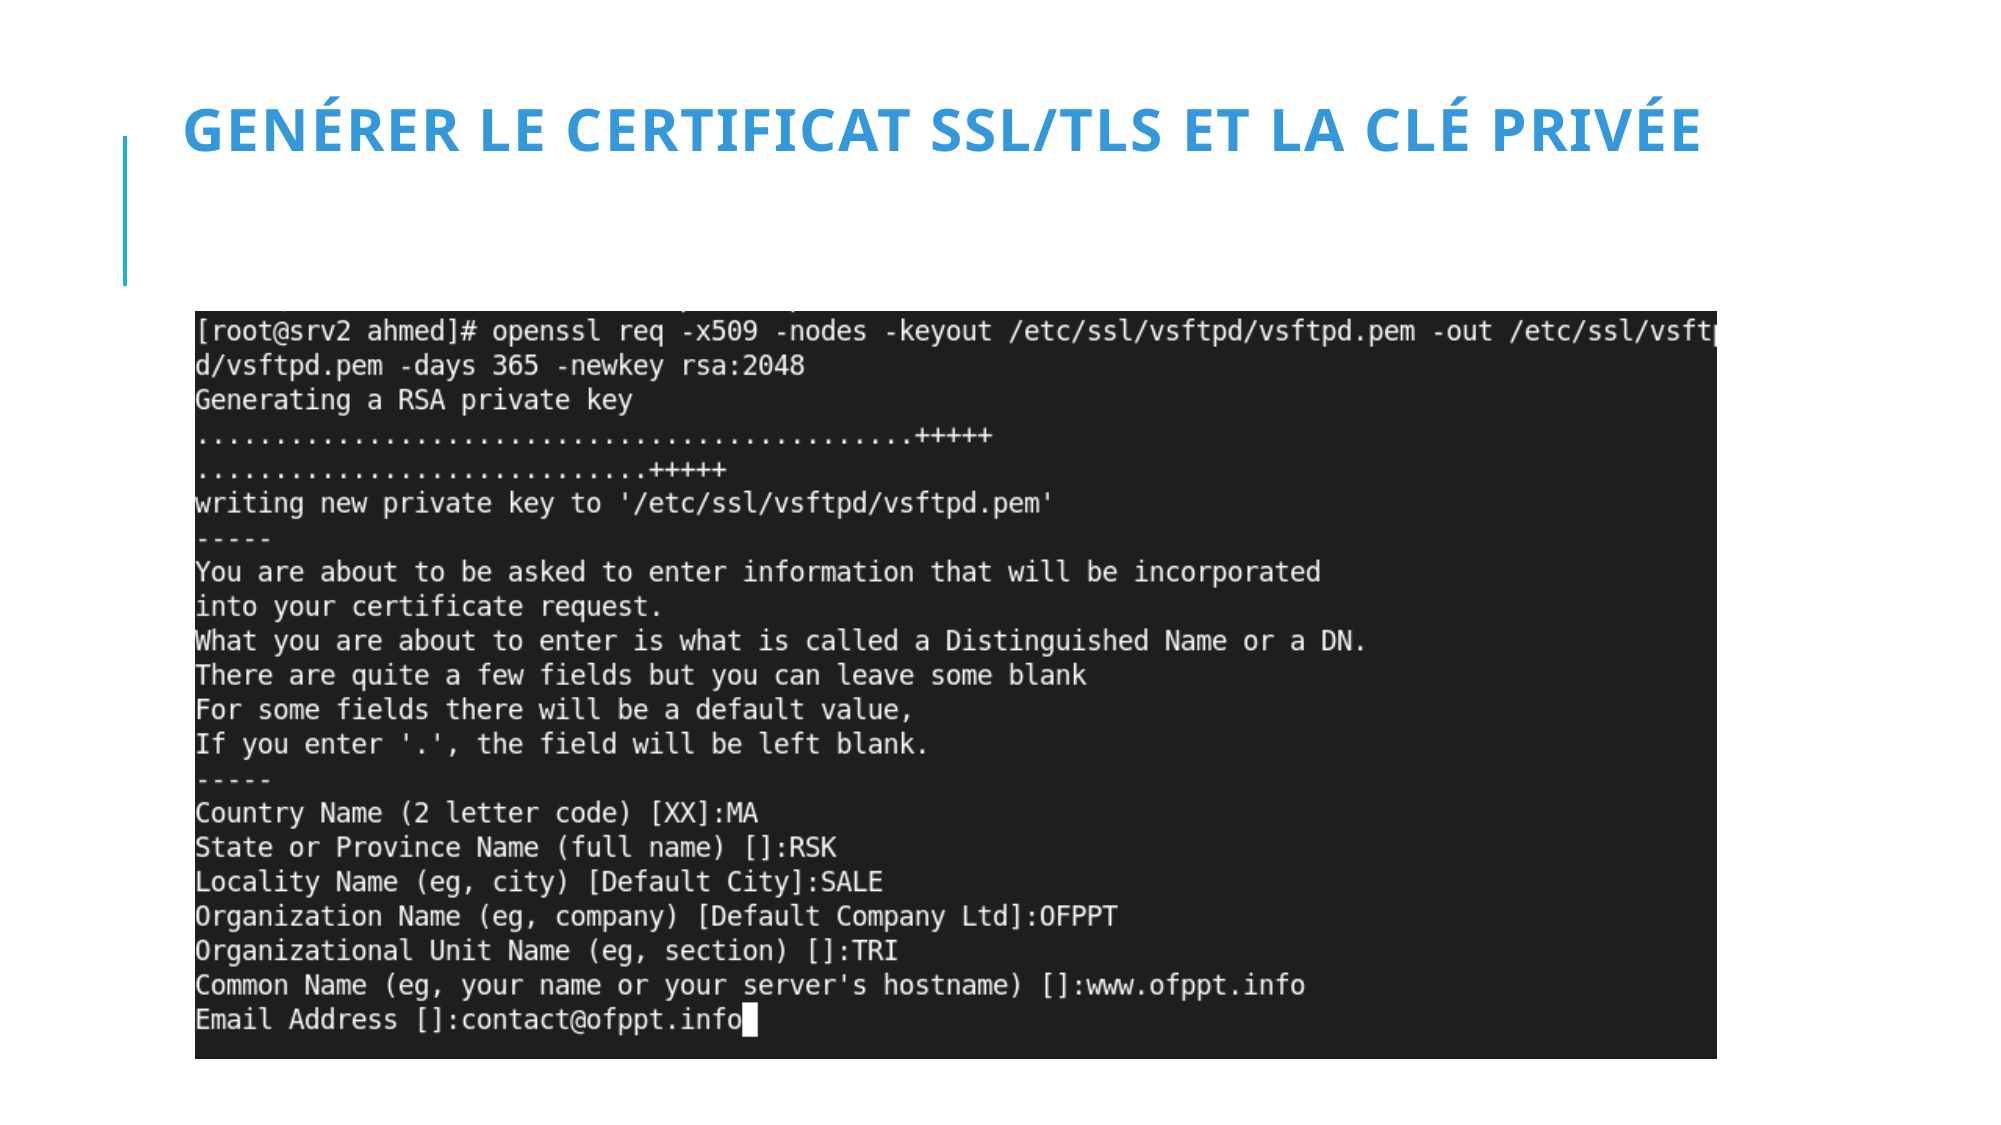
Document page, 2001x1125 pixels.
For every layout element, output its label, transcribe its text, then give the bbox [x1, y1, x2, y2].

picture [195, 311, 1717, 1059]
title Genérer le certificat SSL/TLS et la clé privée [168, 90, 1763, 337]
